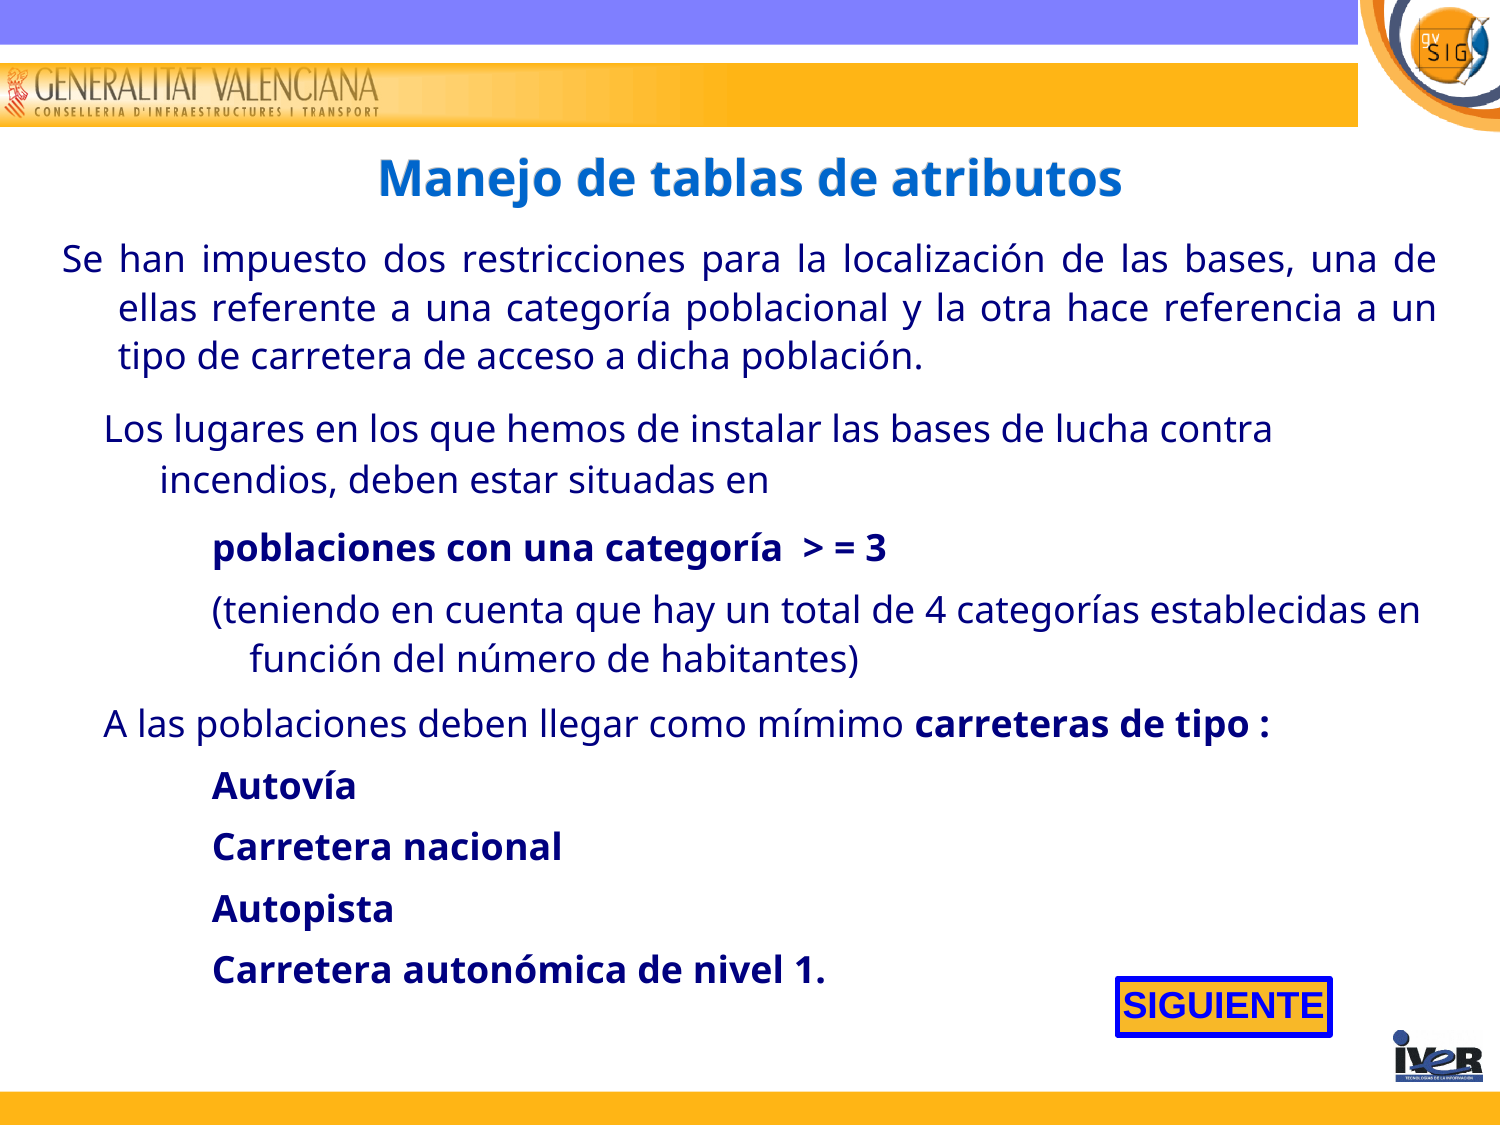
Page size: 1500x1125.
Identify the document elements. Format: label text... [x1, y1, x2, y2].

text_box SIGUIENTE [1117, 978, 1330, 1035]
picture [1358, 0, 1500, 133]
list Se han impuesto dos restricciones para la localización de las bases, una de ellas referente a una categoría poblacional y la otra hace referencia a un tipo de carretera de acceso a dicha población. Los lugares en los que hemos de instalar las bases de lucha contra incendios, deben estar situadas en poblaciones con una categoría > = 3 (teniendo en cuenta que hay un total de 4 categorías establecidas en función del número de habitantes) A las poblaciones deben llegar como mímimo carreteras de tipo : Autovía Carretera nacional Autopista Carretera autonómica de nivel 1. [61, 232, 1439, 1125]
picture [1439, 1030, 1483, 1082]
title Manejo de tablas de atributos [110, 82, 1391, 232]
